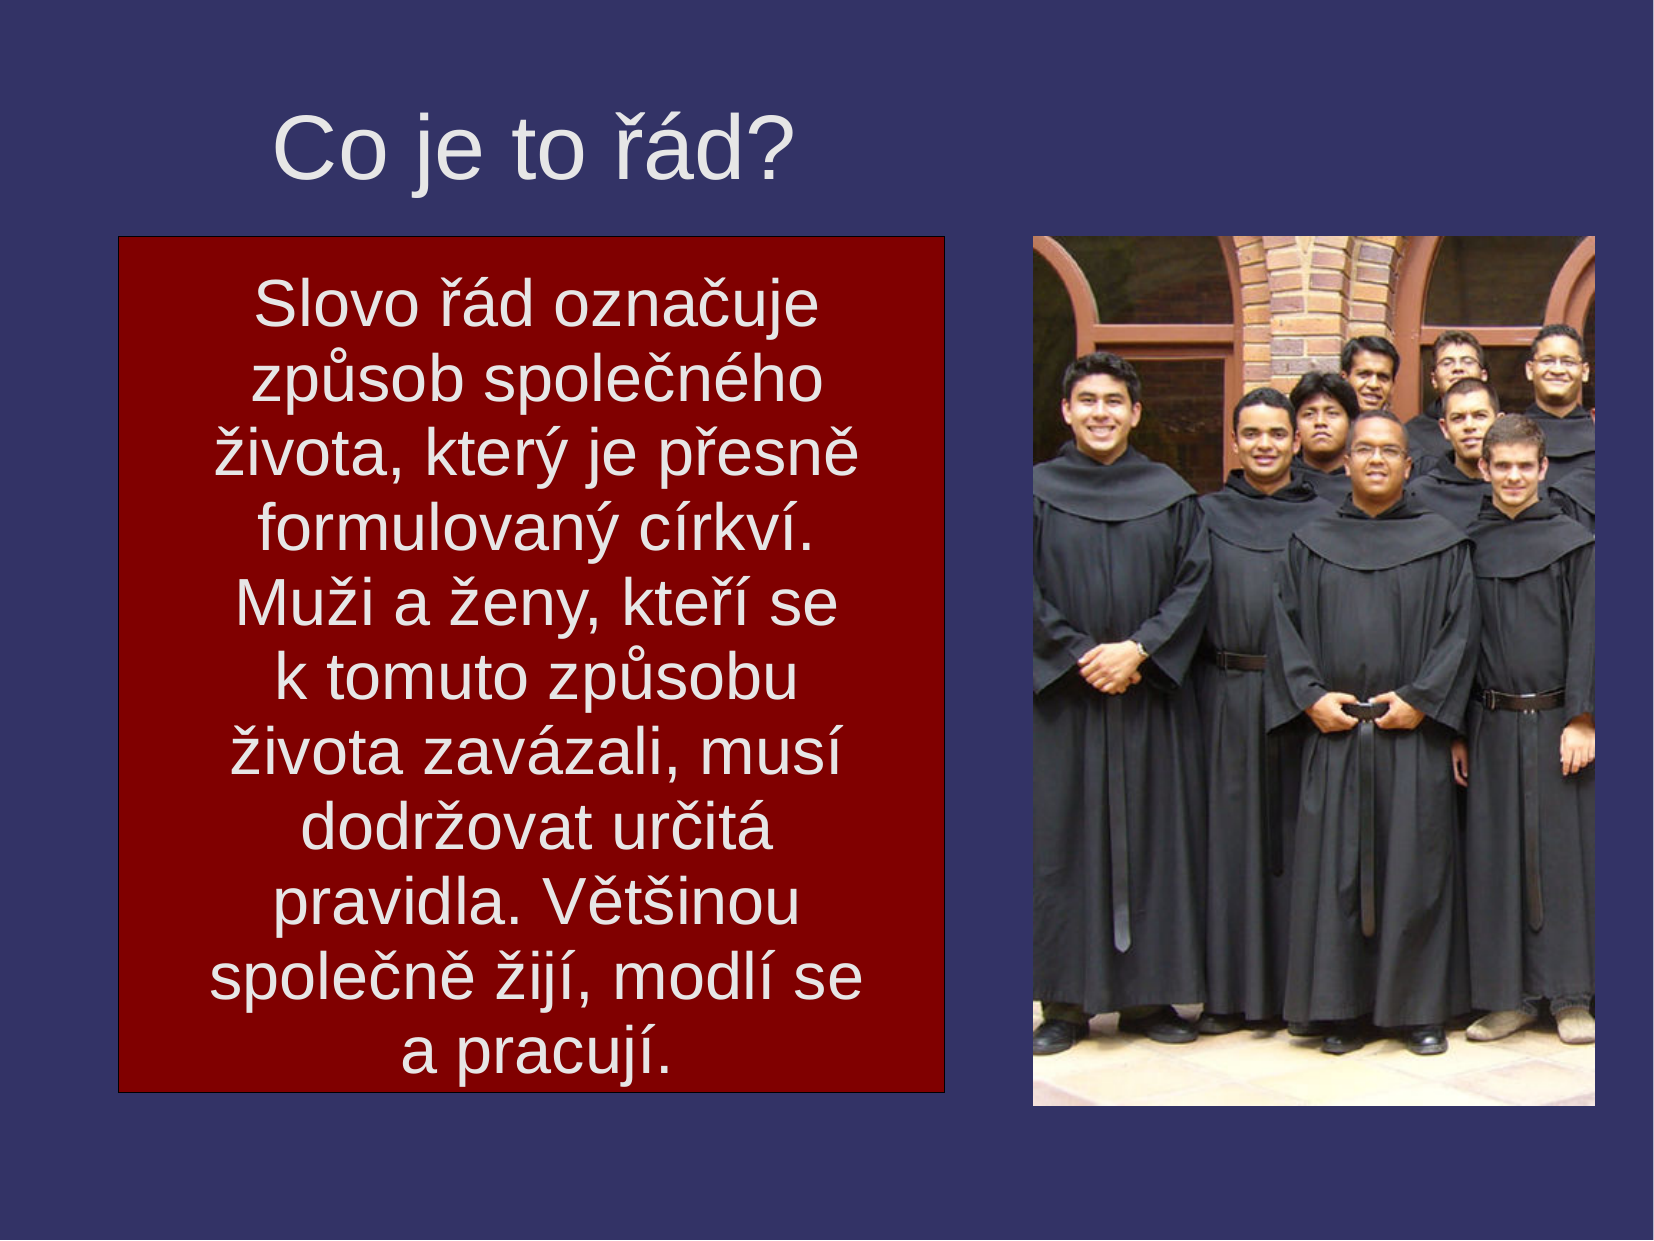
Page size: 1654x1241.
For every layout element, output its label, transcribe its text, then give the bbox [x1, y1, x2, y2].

list Slovo řád označuje způsob společného života, který je přesně formulovaný církví. Muži a ženy, kteří se k tomuto způsobu života zavázali, musí dodržovat určitá pravidla. Většinou společně žijí, modlí se a pracují. [118, 265, 886, 1093]
picture [1033, 236, 1595, 1106]
title Co je to řád? [147, 58, 922, 236]
text_box [118, 236, 945, 1093]
